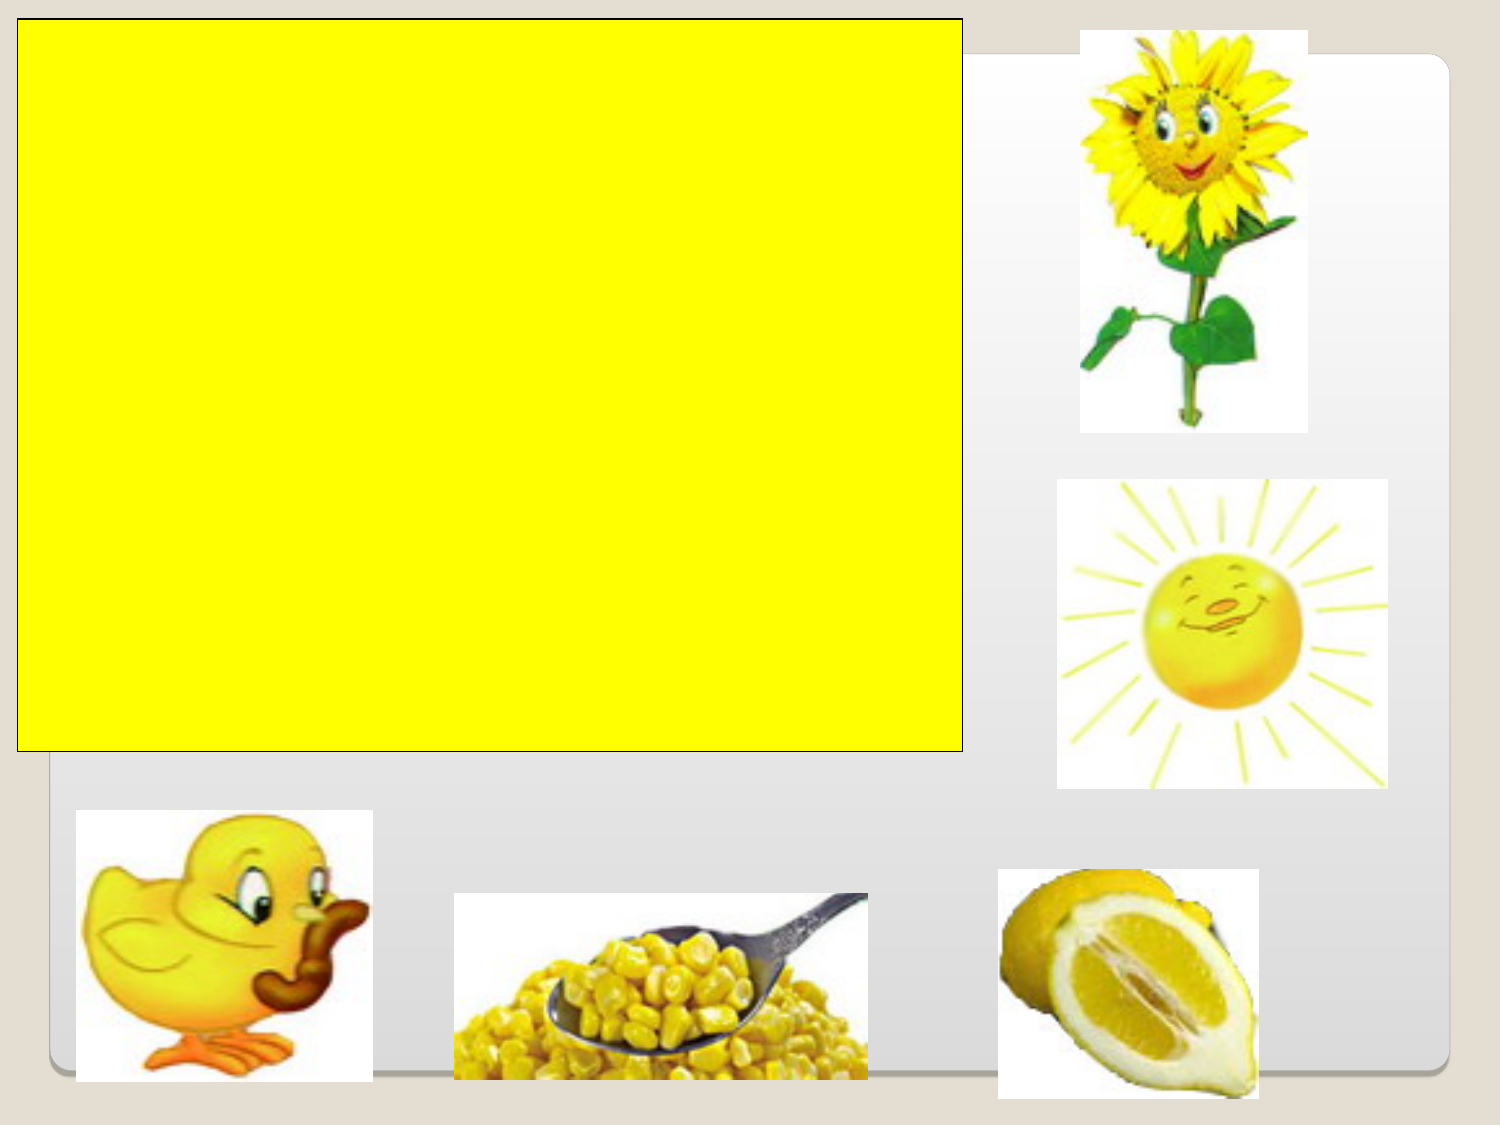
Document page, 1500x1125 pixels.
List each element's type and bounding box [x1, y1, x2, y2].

picture [1080, 30, 1308, 433]
picture [454, 893, 868, 1080]
picture [1057, 479, 1388, 789]
picture [76, 810, 373, 1082]
text_box [17, 19, 963, 752]
picture [998, 869, 1259, 1099]
